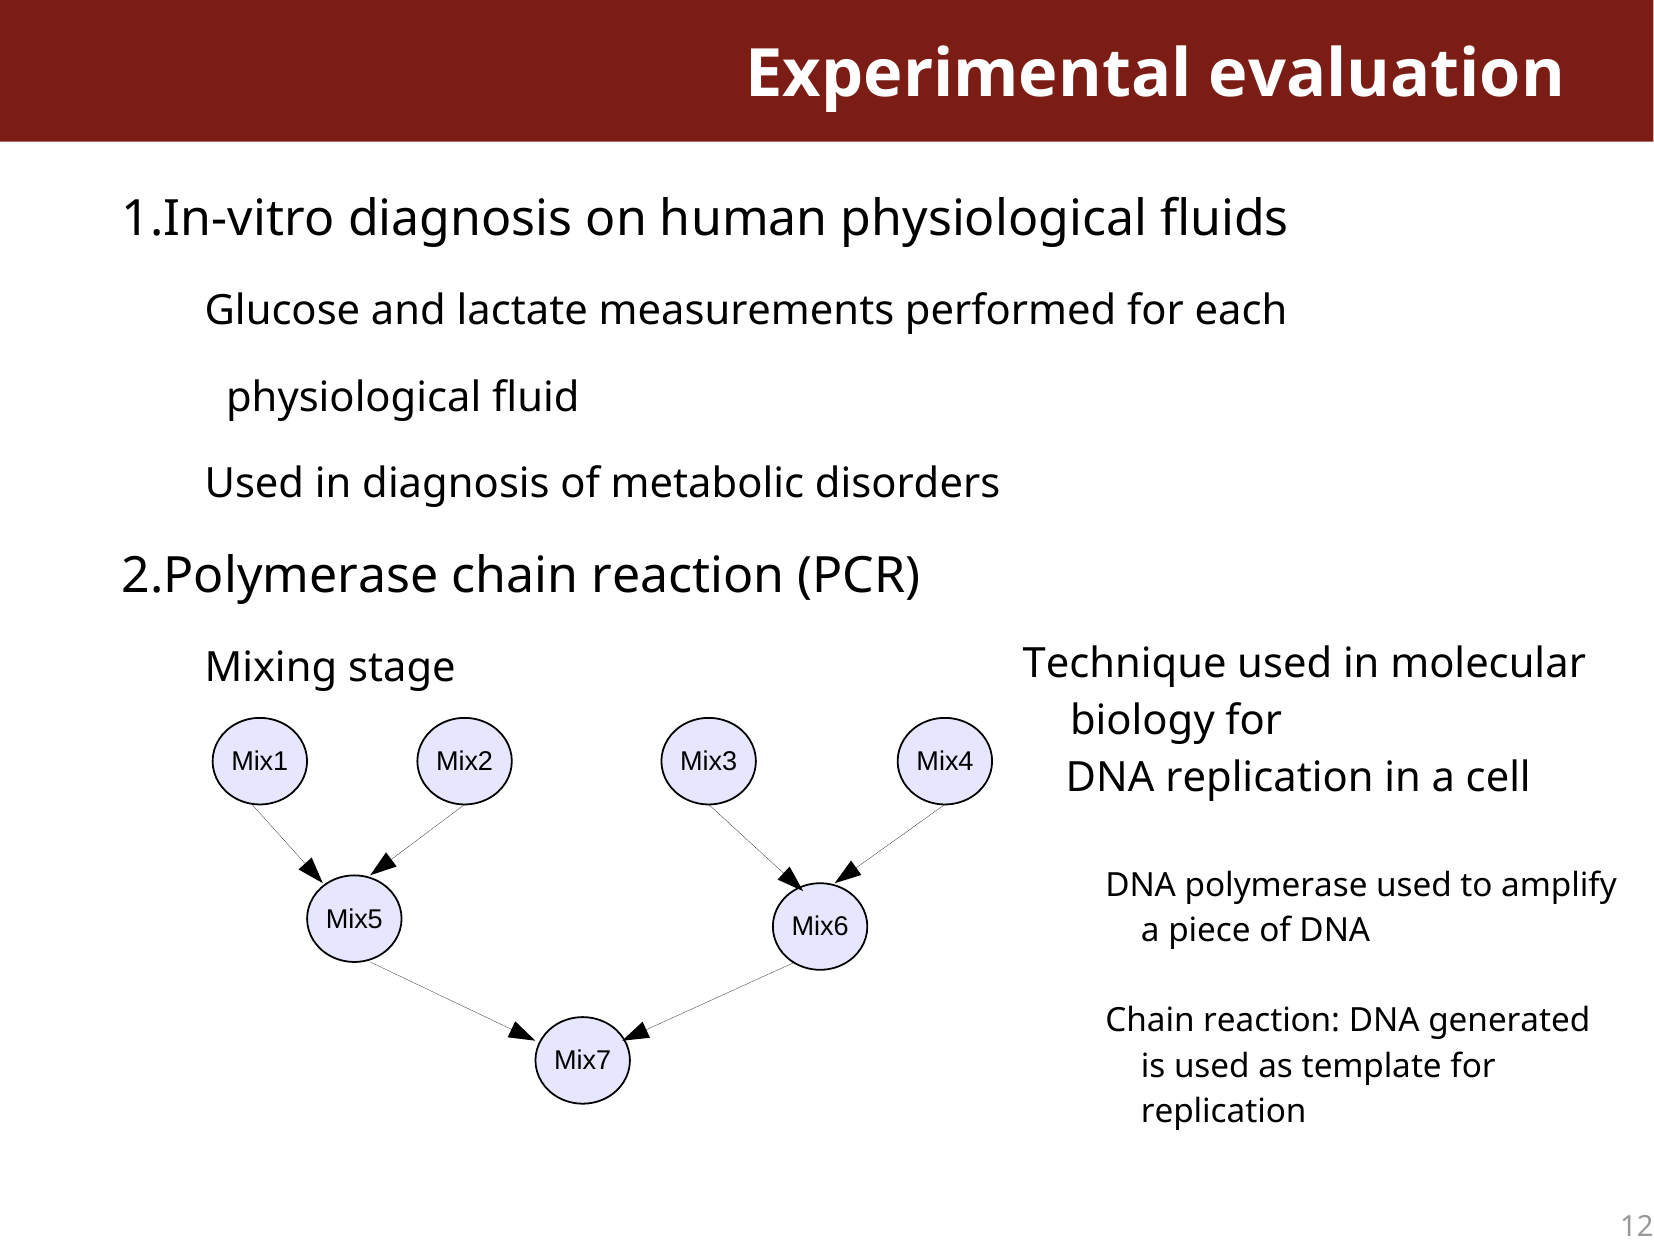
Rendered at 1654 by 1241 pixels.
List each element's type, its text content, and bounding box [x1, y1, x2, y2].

text_box Mix7 [535, 1017, 630, 1104]
text_box Mix2 [417, 717, 512, 805]
text_box Mix1 [212, 717, 308, 805]
title Experimental evaluation [0, 7, 1583, 135]
text_box Mix5 [307, 875, 402, 962]
text_box Mix4 [897, 729, 913, 794]
text_box Technique used in molecular biology for DNA replication in a cell DNA polymerase used to amplify a piece of DNA Chain reaction: DNA generated is used as template for replication [913, 544, 1638, 1221]
text_box Mix3 [661, 717, 756, 805]
text_box Mix6 [772, 883, 868, 970]
text_box 1.In-vitro diagnosis on human physiological fluids Glucose and lactate measurements performed for each physiological fluid Used in diagnosis of metabolic disorders 2.Polymerase chain reaction (PCR) Mixing stage [27, 181, 1630, 956]
